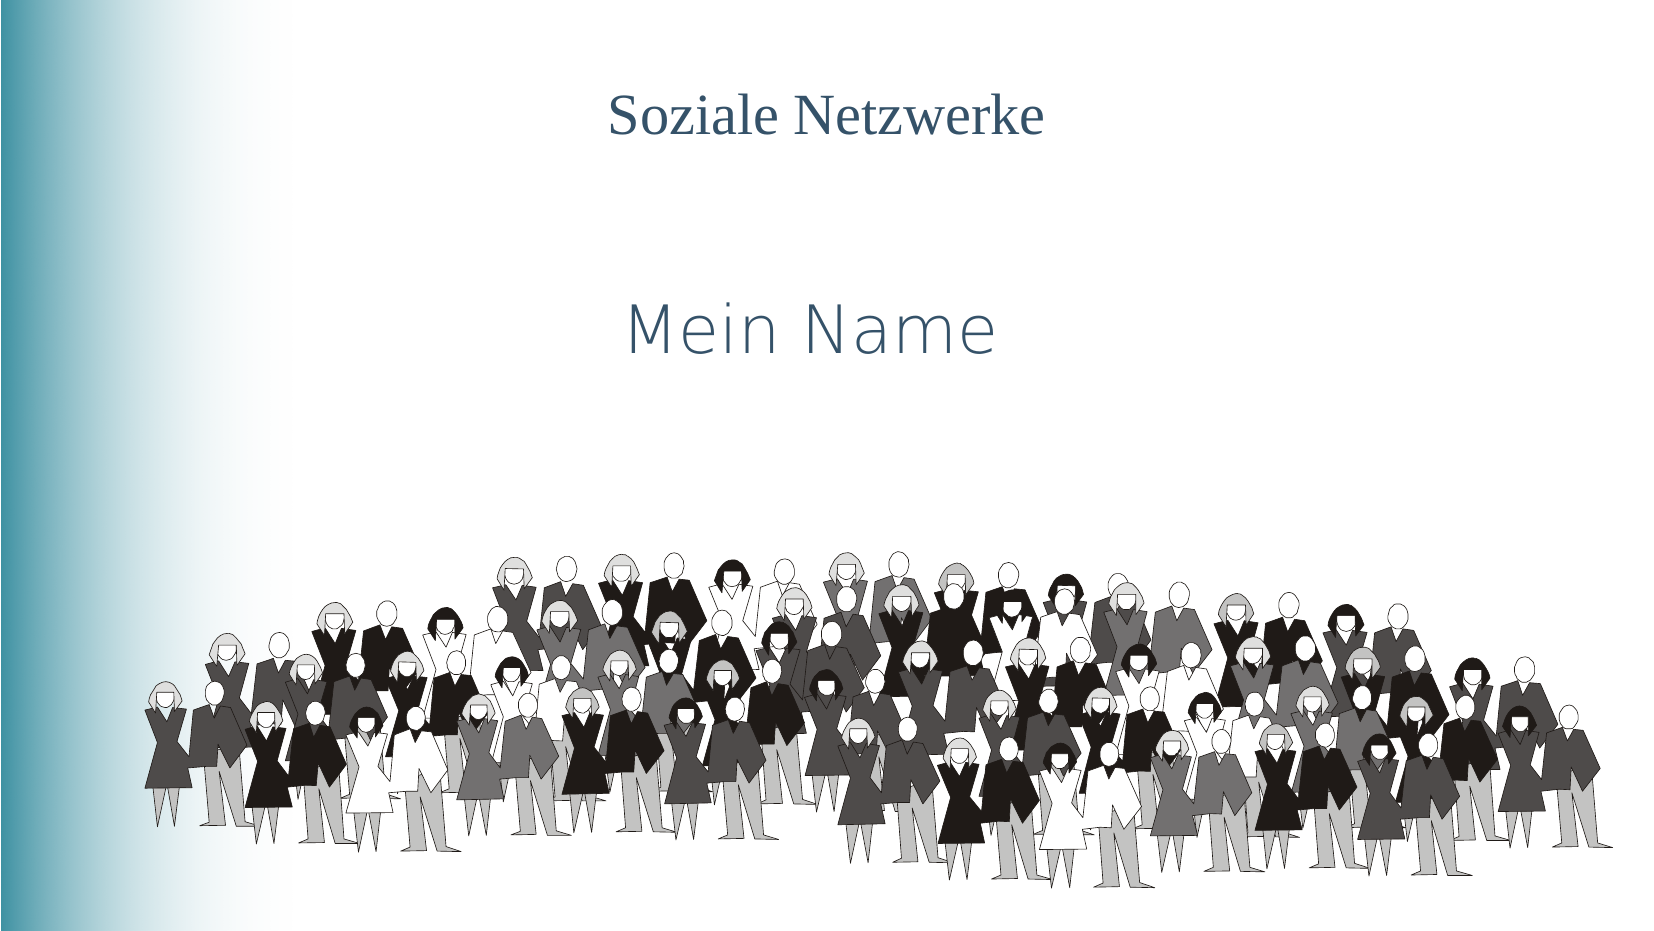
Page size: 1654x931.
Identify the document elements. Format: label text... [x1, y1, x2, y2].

subtitle Mein Name [82, 217, 1538, 443]
picture [1, 0, 1618, 931]
title Soziale Netzwerke [82, 66, 1571, 164]
